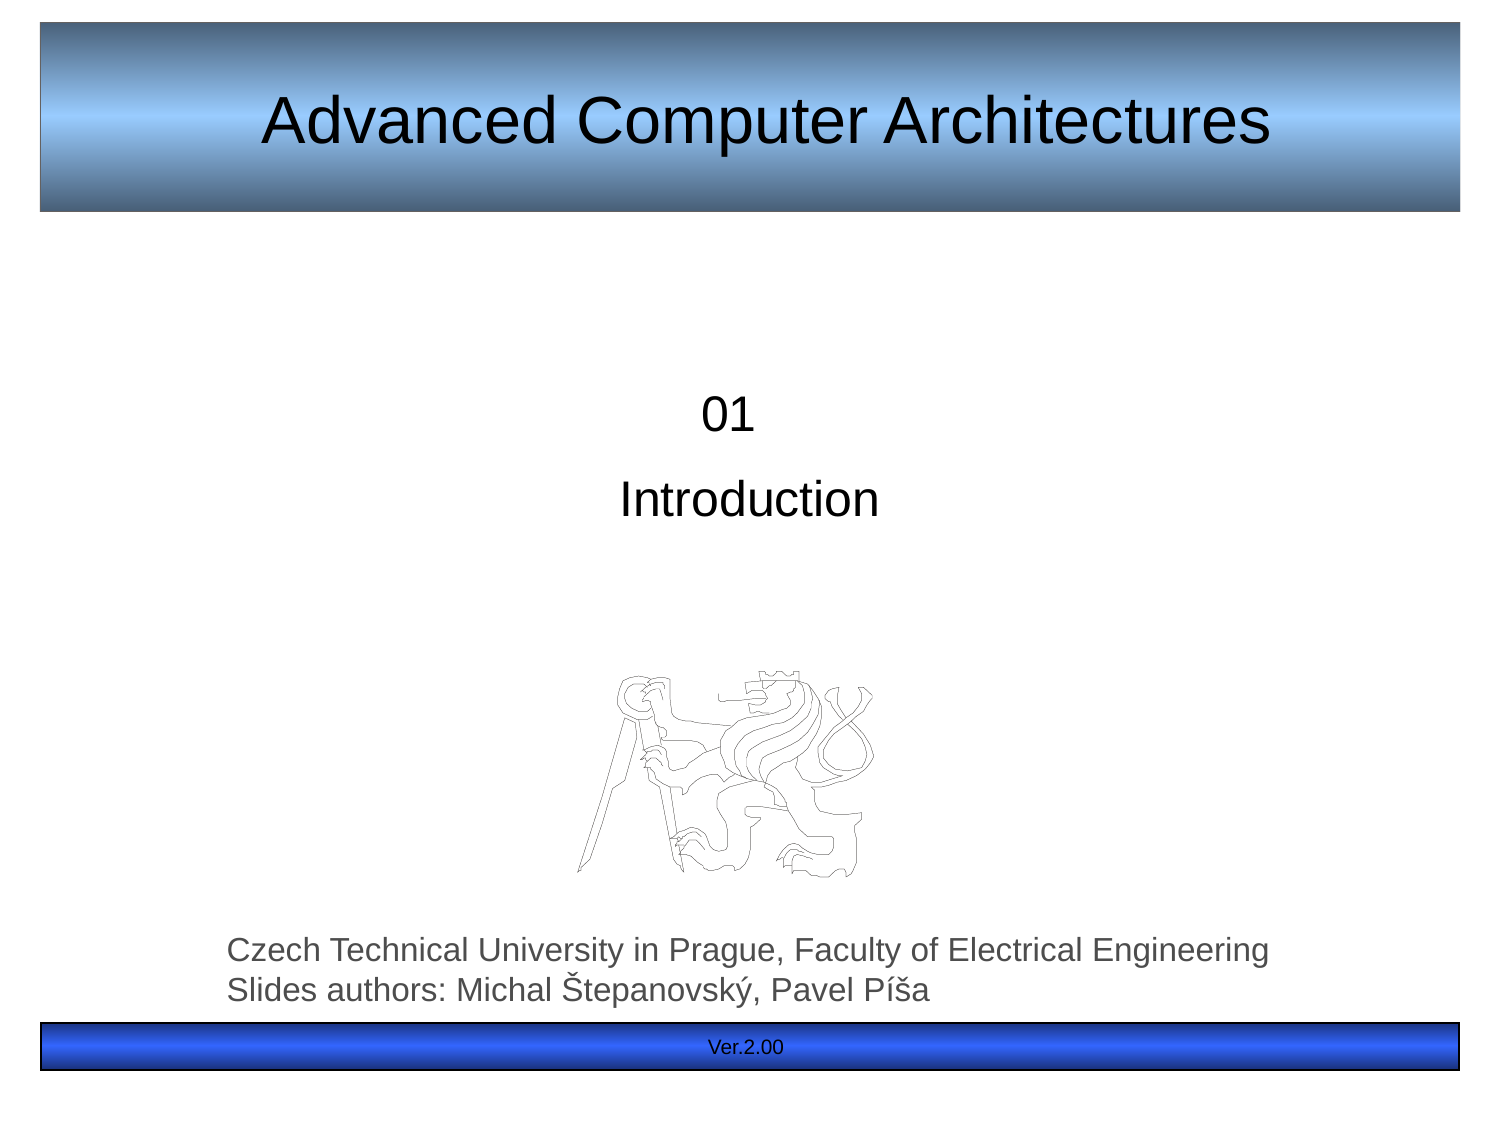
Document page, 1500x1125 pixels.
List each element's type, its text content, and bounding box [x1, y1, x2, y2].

text_box Czech Technical University in Prague, Faculty of Electrical Engineering Slides authors: Michal Štepanovský, Pavel Píša [211, 920, 1288, 1016]
text_box Ver.2.00 [686, 1028, 805, 1064]
chart [574, 667, 879, 884]
text_box 01 Introduction [53, 374, 1447, 535]
text_box Advanced Computer Architectures [39, 22, 1461, 212]
